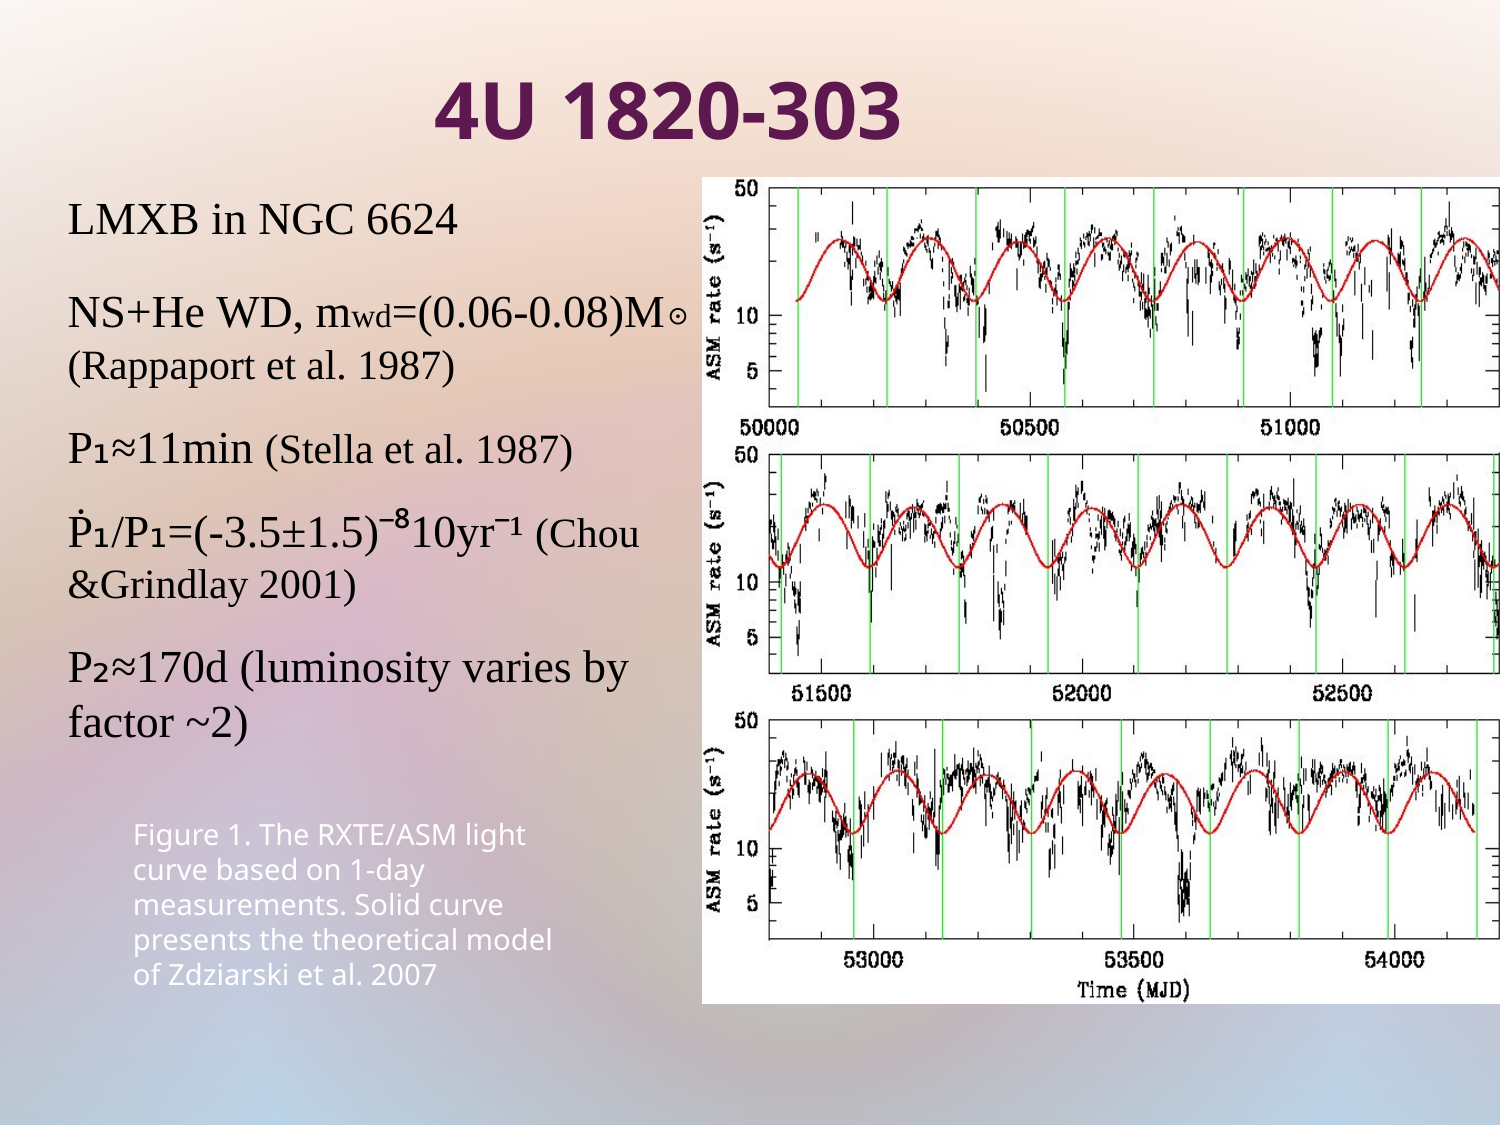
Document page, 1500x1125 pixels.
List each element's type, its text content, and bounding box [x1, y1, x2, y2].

title 4U 1820-303 [75, 52, 1263, 181]
picture [0, 0, 1500, 1125]
text_box Figure 1. The RXTE/ASM light curve based on 1-day measurements. Solid curve presents the theoretical model of Zdziarski et al. 2007 [118, 808, 581, 999]
list LMXB in NGC 6624 NS+He WD, mwd=(0.06-0.08)M☉ (Rappaport et al. 1987) P₁≈11min (Stella et al. 1987) ‏Ṗ₁/P₁=(-3.5±1.5)ˉ⁸10yrˉ¹ (Chou &Grindlay 2001)‏ P₂≈170d (luminosity varies by factor ~2) [52, 181, 702, 976]
